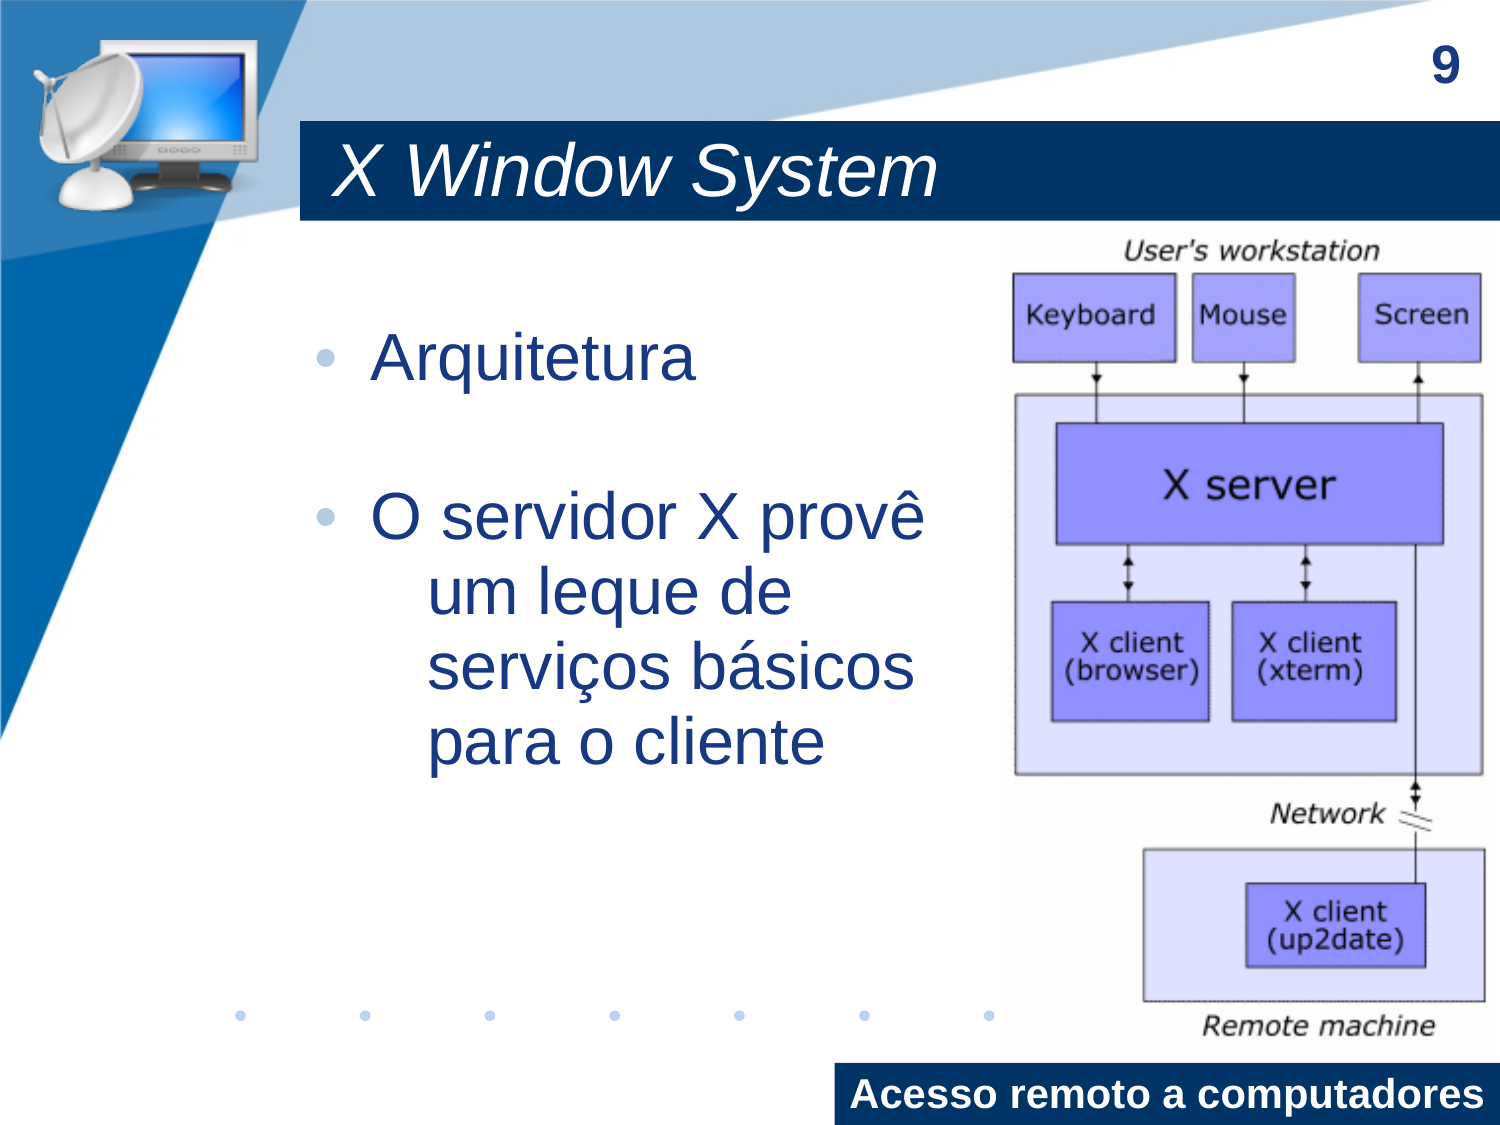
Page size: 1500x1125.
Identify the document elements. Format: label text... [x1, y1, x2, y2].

list Arquitetura O servidor X provê um leque de serviços básicos para o cliente [299, 311, 975, 975]
title X Window System [300, 121, 1500, 221]
picture [0, 0, 1500, 1054]
